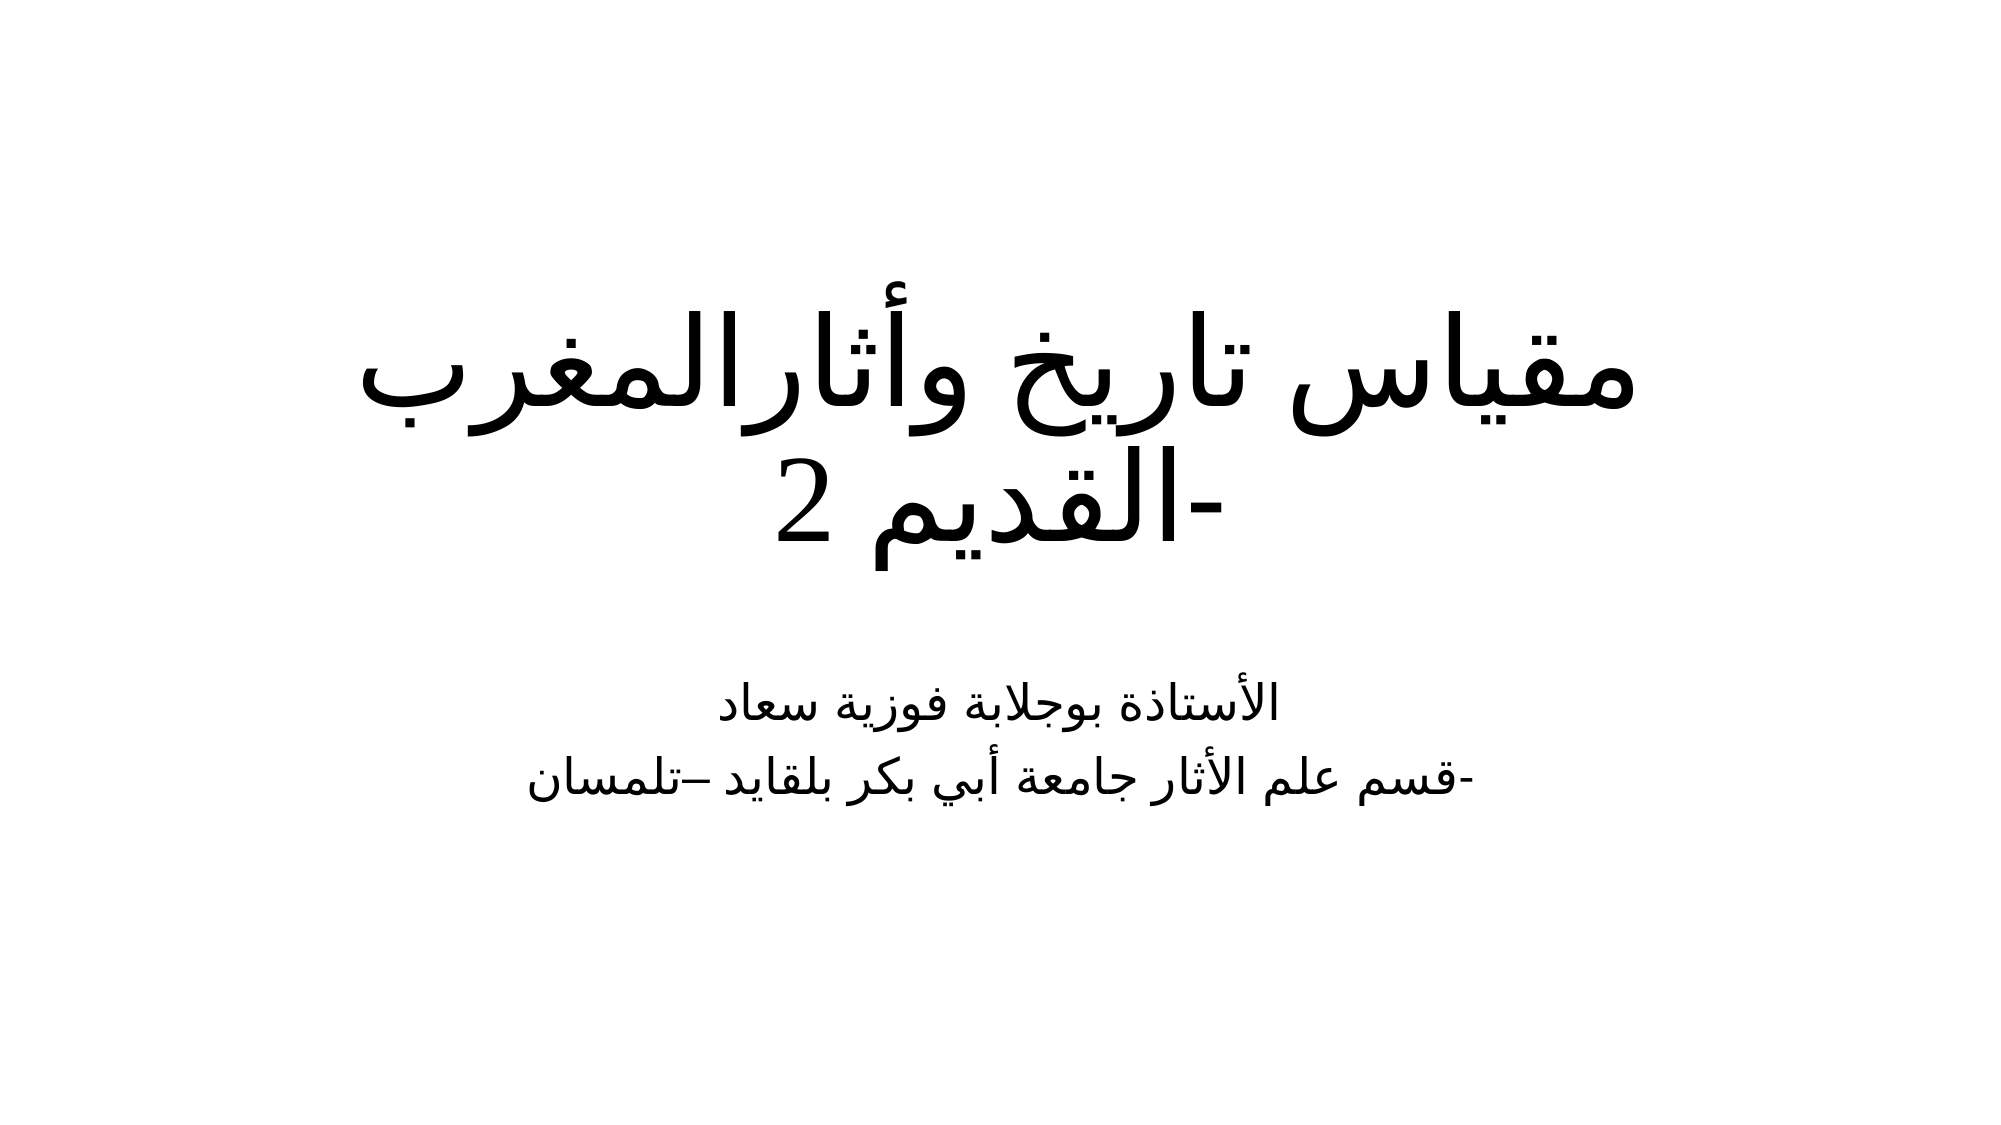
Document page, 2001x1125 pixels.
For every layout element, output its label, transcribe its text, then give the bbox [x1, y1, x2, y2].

title مقياس تاريخ وأثارالمغرب القديم 2- [249, 184, 1750, 576]
subtitle الأستاذة بوجلابة فوزية سعاد قسم علم الأثار جامعة أبي بكر بلقايد –تلمسان- [249, 669, 1750, 941]
